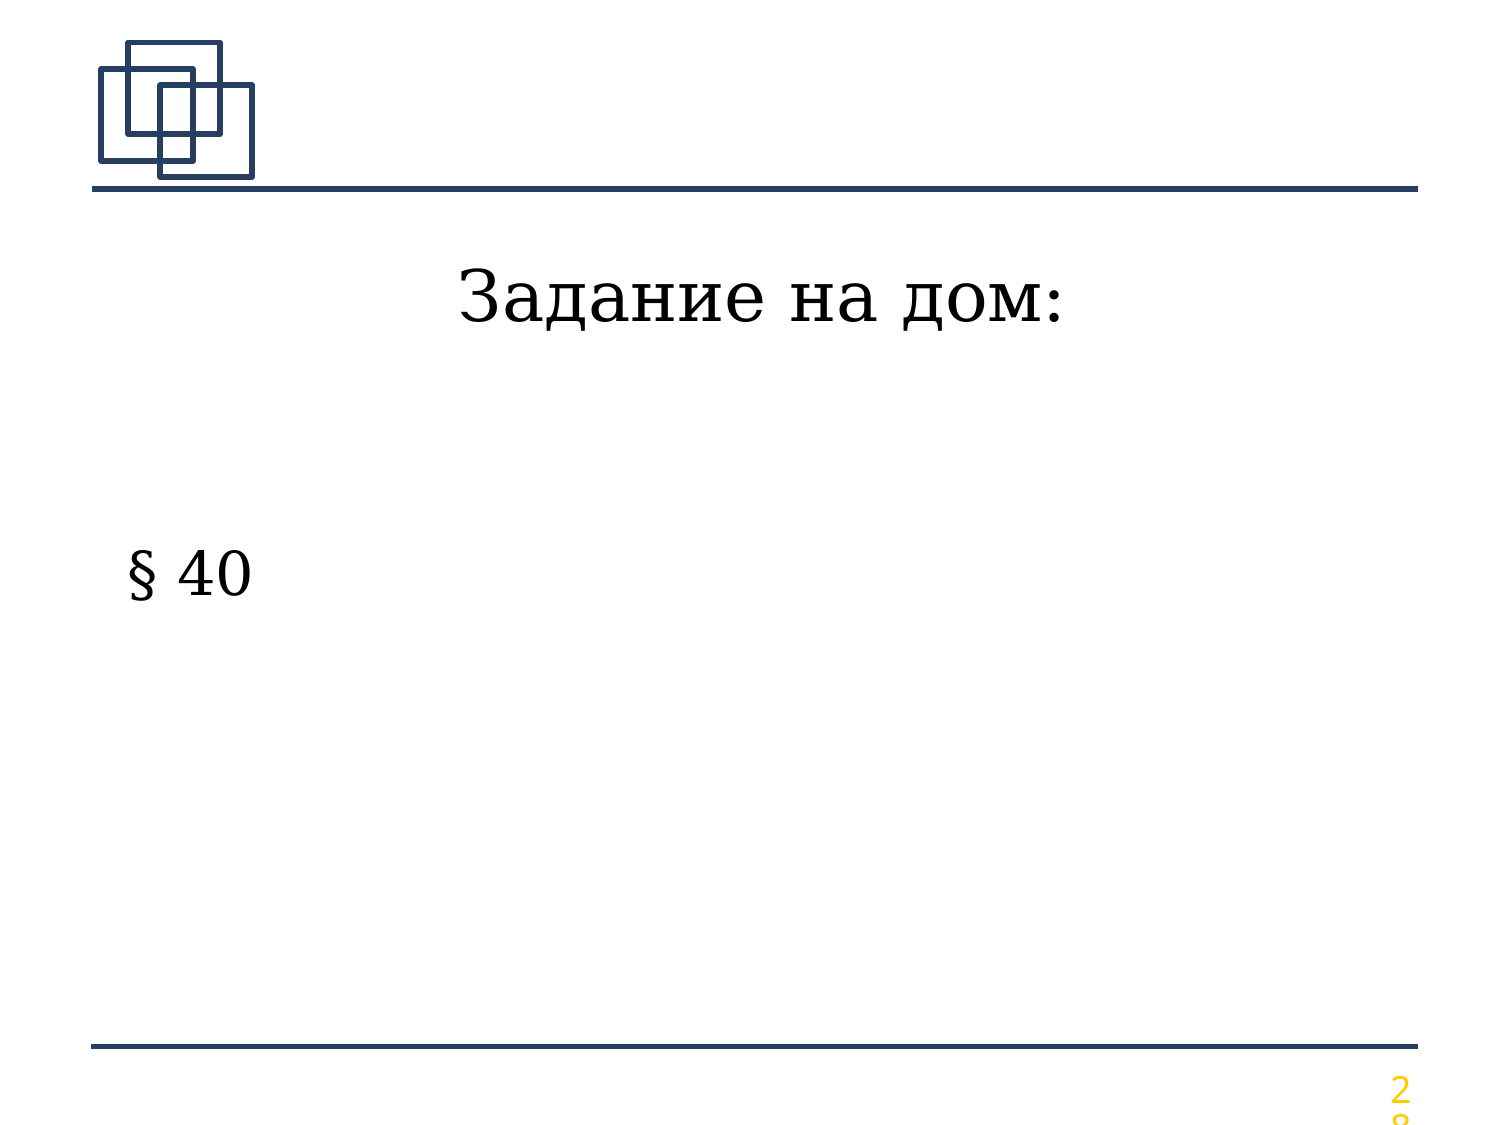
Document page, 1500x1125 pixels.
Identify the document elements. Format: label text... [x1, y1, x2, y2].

title Задание на дом: [112, 172, 1388, 413]
list § 40 [112, 527, 1436, 1000]
